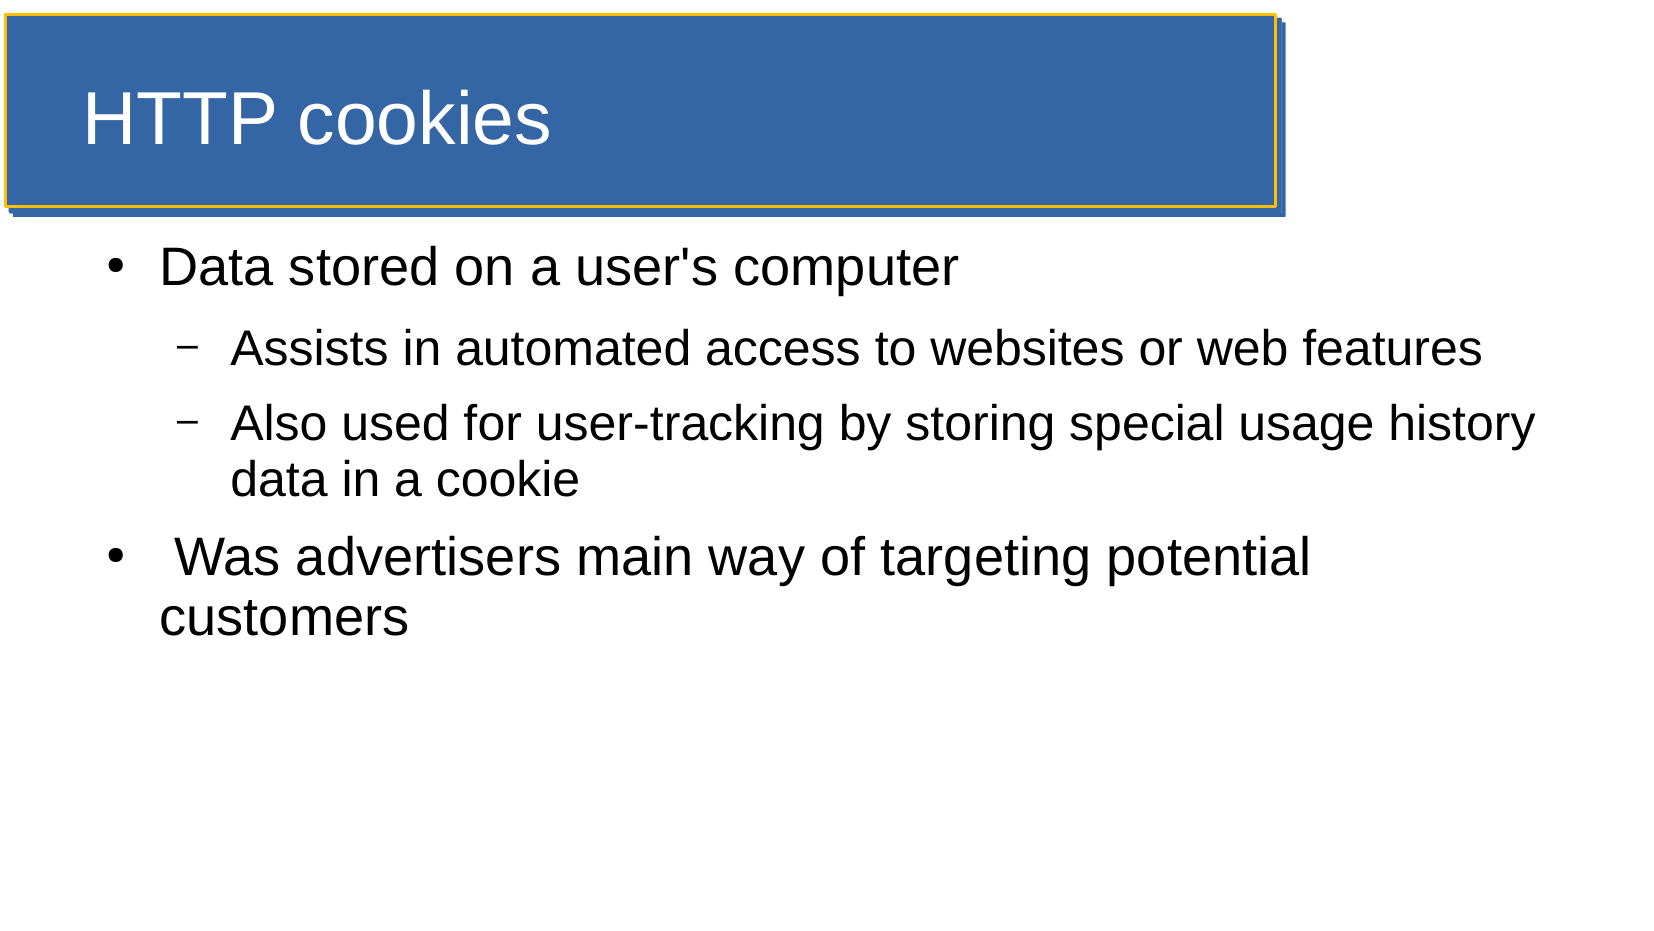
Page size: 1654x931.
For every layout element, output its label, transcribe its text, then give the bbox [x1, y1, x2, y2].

list Data stored on a user's computer Assists in automated access to websites or web features Also used for user-tracking by storing special usage history data in a cookie Was advertisers main way of targeting potential customers [88, 236, 1565, 798]
title HTTP cookies [82, 44, 1235, 192]
